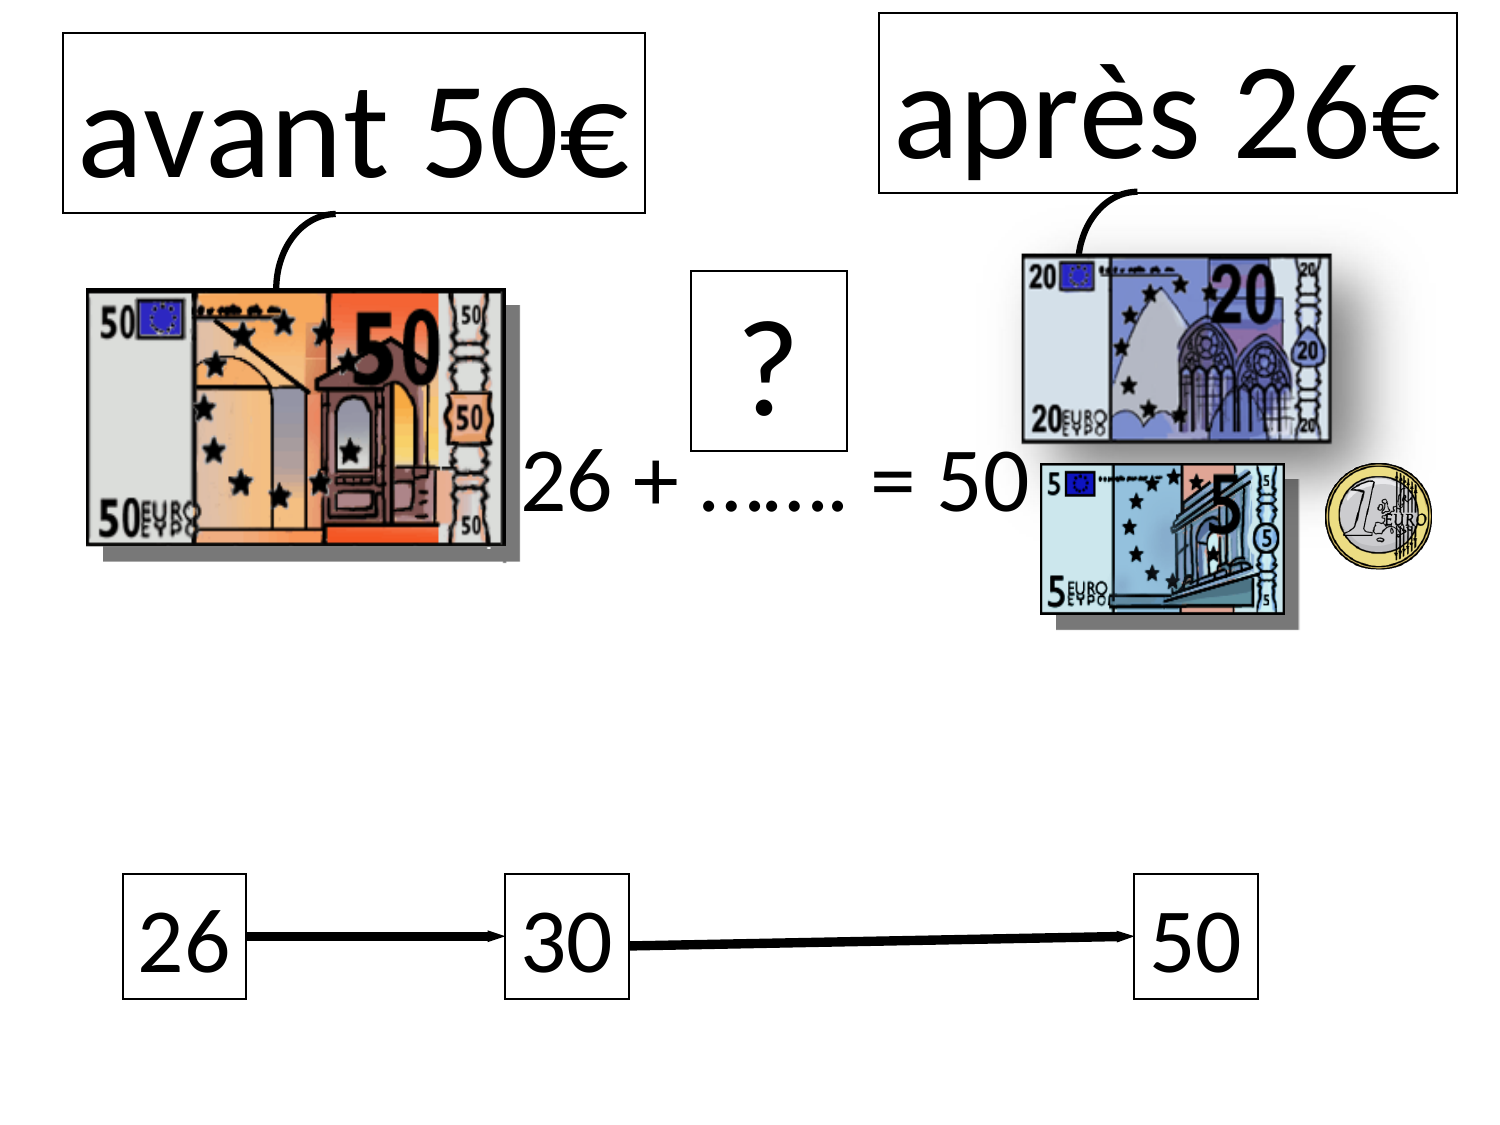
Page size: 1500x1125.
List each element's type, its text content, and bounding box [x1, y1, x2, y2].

text_box après 26€ [879, 13, 1457, 193]
text_box 26 [123, 874, 246, 999]
text_box 26 + ……. = 50 [505, 412, 1046, 537]
text_box ? [691, 271, 847, 412]
text_box 30 [505, 874, 629, 999]
picture [86, 288, 506, 549]
text_box avant 50€ [63, 33, 645, 213]
text_box 50 [1134, 874, 1258, 999]
picture [965, 197, 1448, 616]
